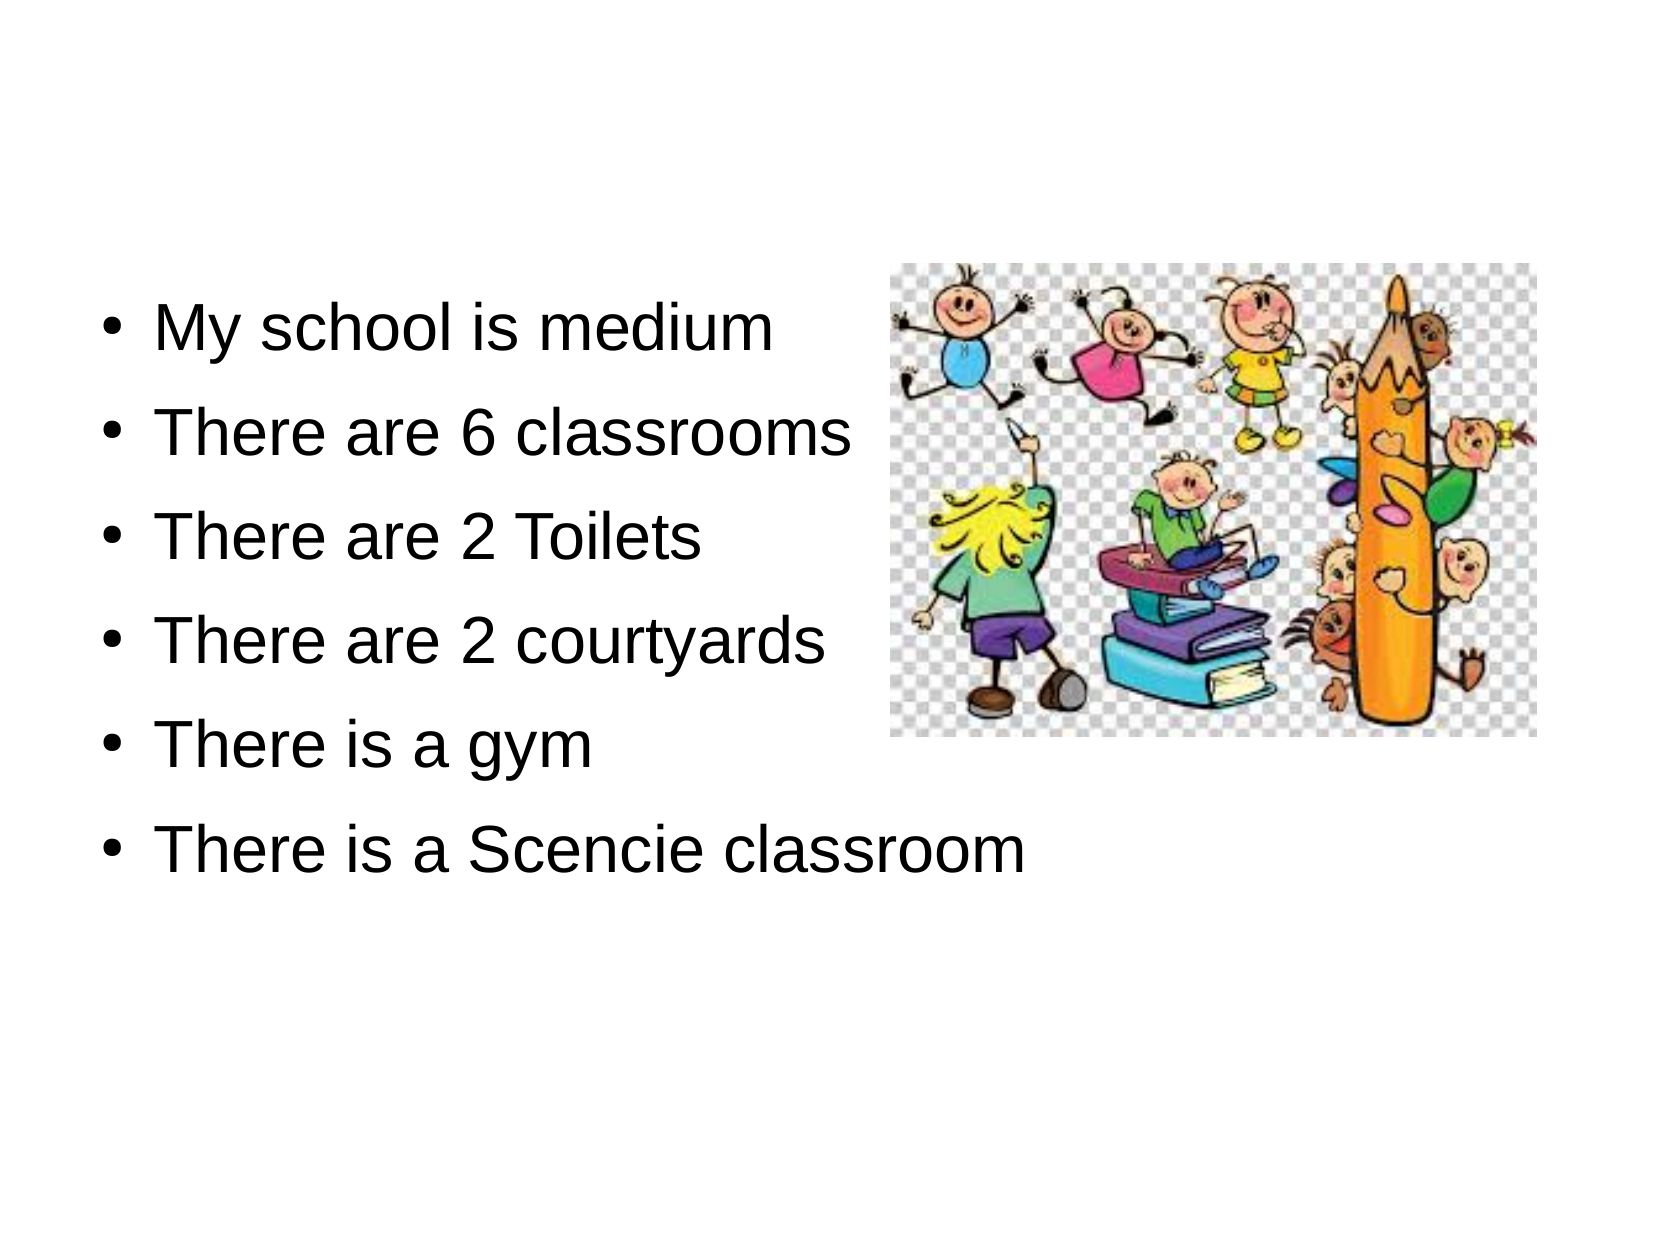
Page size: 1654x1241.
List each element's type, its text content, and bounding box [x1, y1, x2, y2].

list My school is medium There are 6 classrooms There are 2 Toilets There are 2 courtyards There is a gym There is a Scencie classroom [82, 290, 1571, 1010]
picture [890, 263, 1537, 737]
